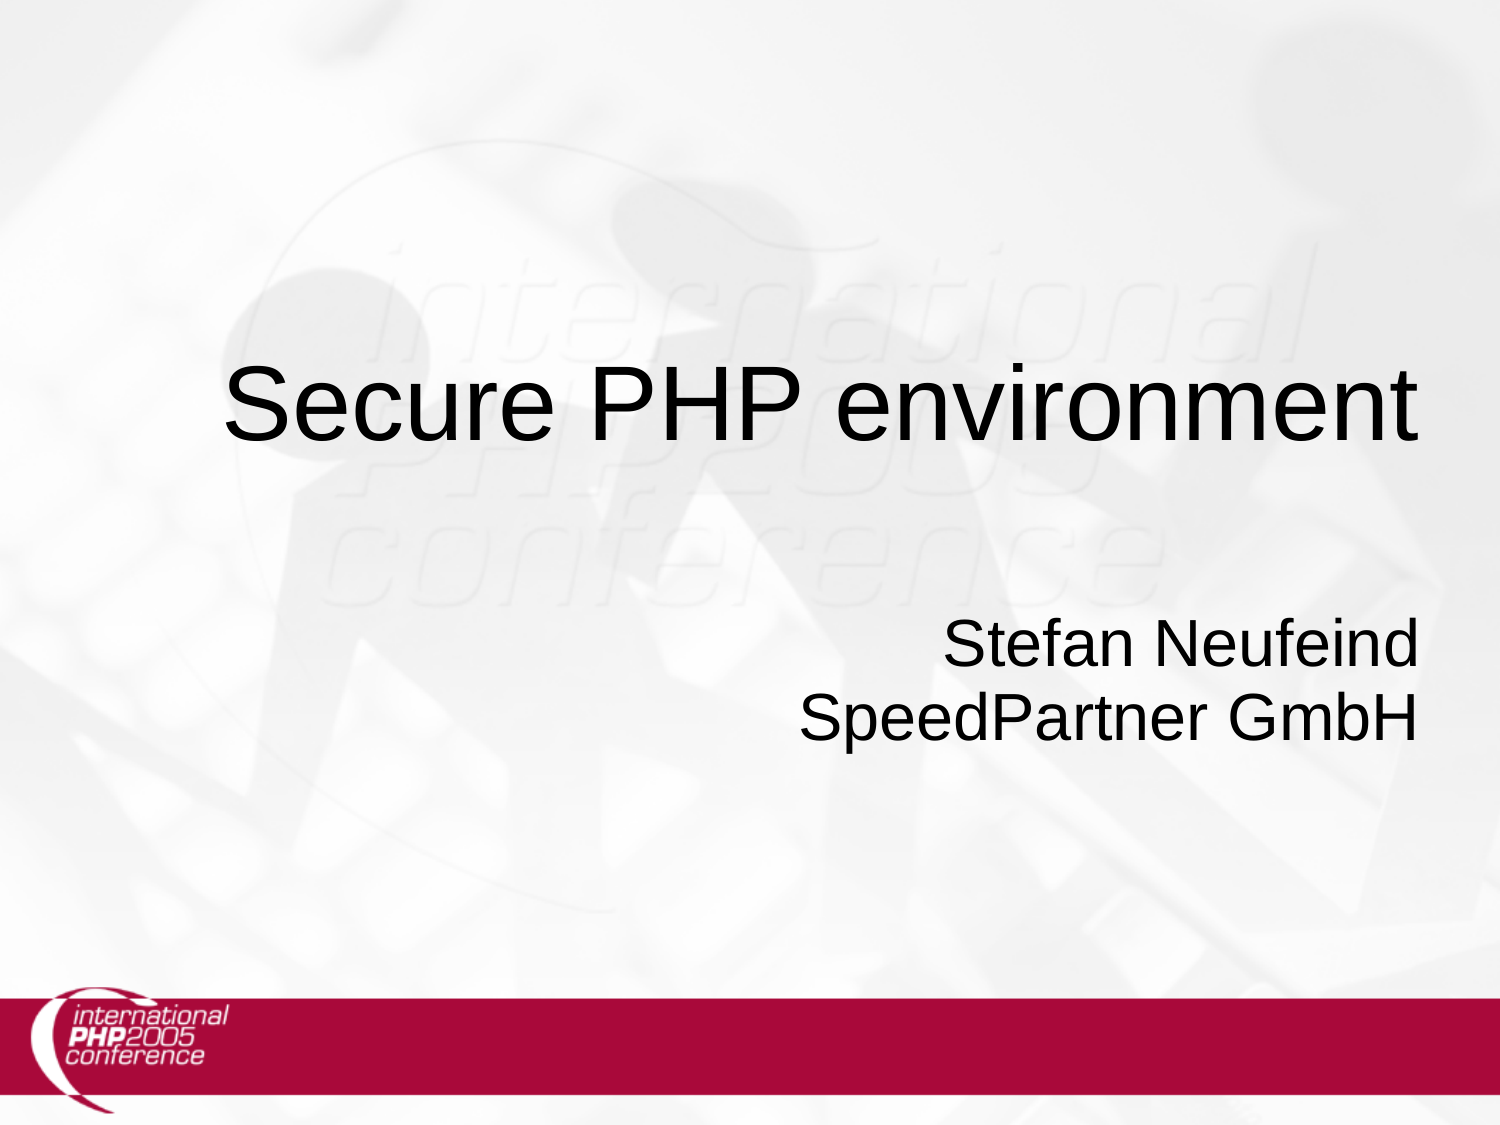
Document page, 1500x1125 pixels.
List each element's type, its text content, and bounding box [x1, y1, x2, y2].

subtitle Stefan Neufeind SpeedPartner GmbH [385, 597, 1436, 886]
title Secure PHP environment [159, 220, 1435, 587]
picture [0, 0, 1500, 1125]
